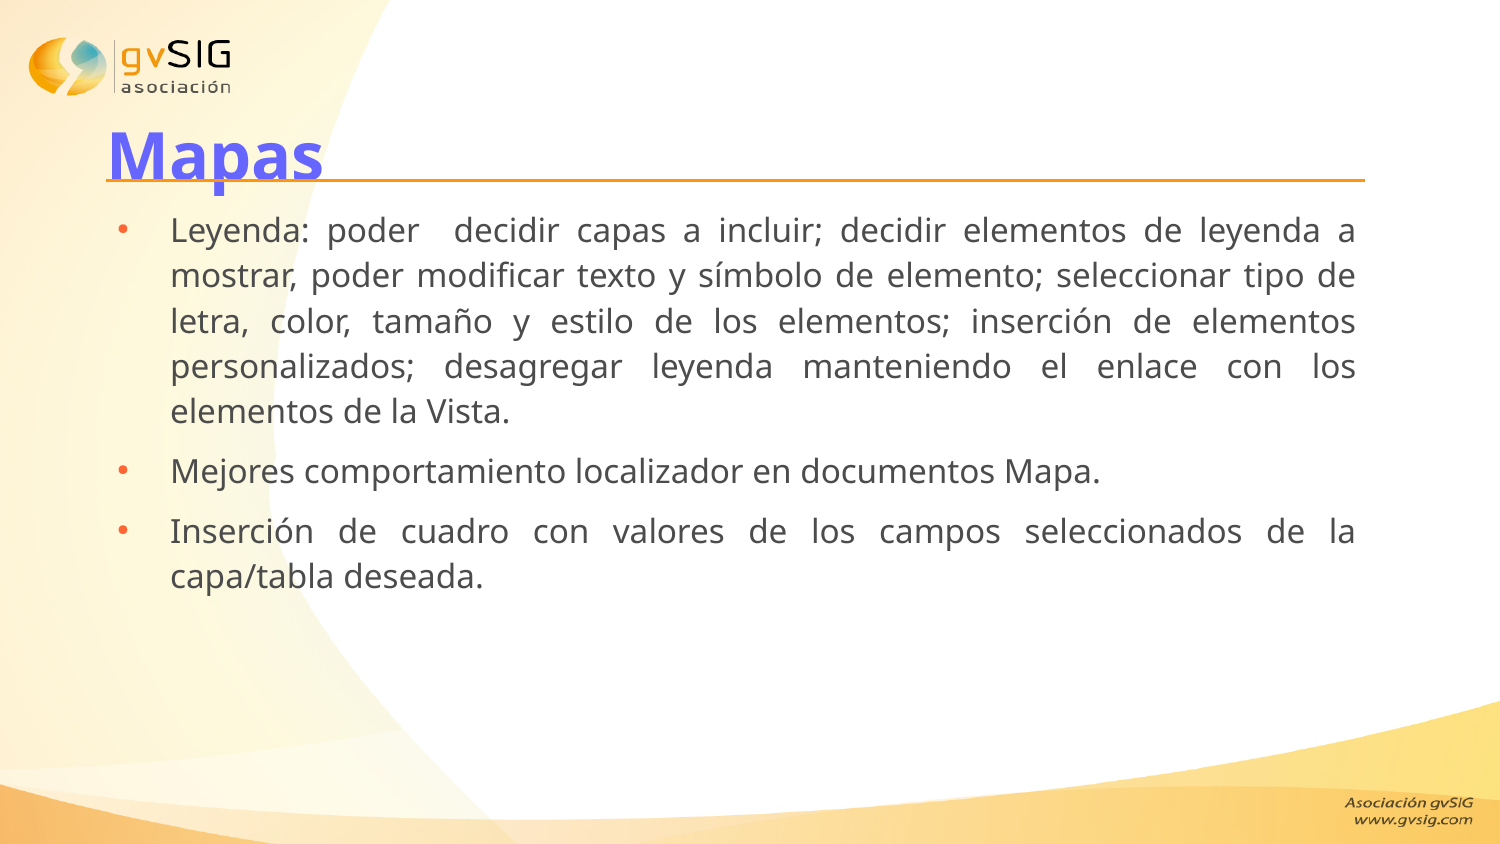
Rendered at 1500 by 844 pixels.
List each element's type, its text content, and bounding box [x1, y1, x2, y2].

list Leyenda: poder decidir capas a incluir; decidir elementos de leyenda a mostrar, poder modificar texto y símbolo de elemento; seleccionar tipo de letra, color, tamaño y estilo de los elementos; inserción de elementos personalizados; desagregar leyenda manteniendo el enlace con los elementos de la Vista. Mejores comportamiento localizador en documentos Mapa. Inserción de cuadro con valores de los campos seleccionados de la capa/tabla deseada. [99, 129, 1359, 770]
title Mapas [106, 115, 1457, 193]
picture [0, 0, 1500, 844]
